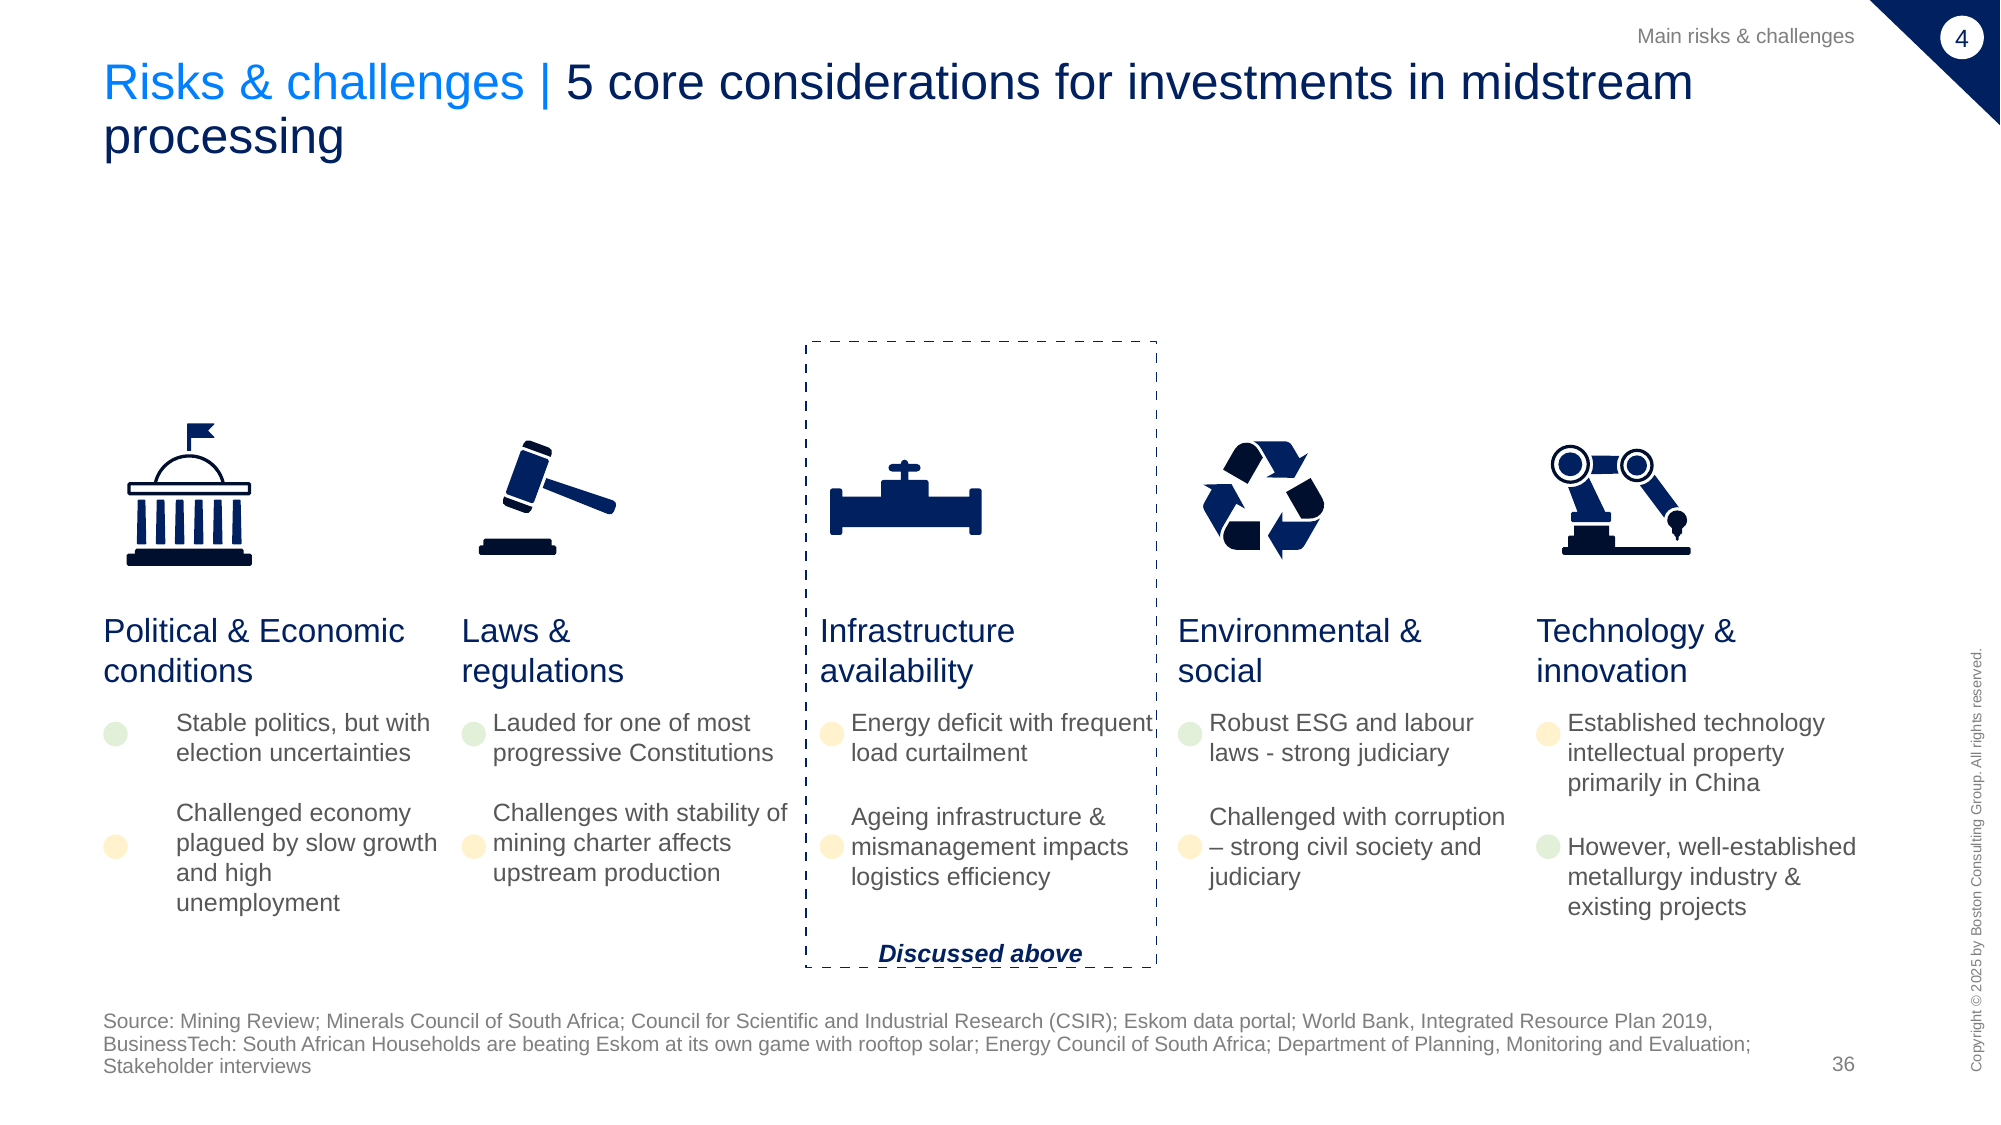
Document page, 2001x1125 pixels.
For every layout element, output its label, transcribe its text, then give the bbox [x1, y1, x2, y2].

text_box [155, 499, 166, 545]
text_box [1223, 442, 1263, 484]
text_box [1550, 444, 1590, 484]
text_box Technology & innovation [1536, 581, 1873, 690]
text_box 4 [1940, 15, 1984, 60]
text_box [1590, 455, 1620, 475]
text_box [213, 499, 223, 545]
text_box [174, 499, 185, 545]
text_box [830, 459, 982, 535]
text_box Infrastructure availability [819, 581, 1157, 690]
text_box Environmental & social [1177, 581, 1515, 690]
text_box [1562, 525, 1691, 555]
text_box [1177, 834, 1203, 859]
text_box [1536, 721, 1561, 747]
text_box [522, 440, 552, 458]
text_box [478, 538, 557, 555]
text_box [1177, 721, 1203, 747]
text_box [232, 499, 242, 545]
text_box [461, 721, 486, 747]
text_box [127, 454, 252, 496]
text_box [461, 834, 486, 859]
text_box [819, 721, 845, 747]
text_box Political & Economic conditions [103, 581, 461, 690]
text_box Main risks & challenges [1637, 14, 1876, 56]
text_box [819, 834, 845, 859]
text_box [1869, 0, 2000, 126]
text_box [187, 423, 215, 451]
text_box [1568, 477, 1612, 523]
text_box [126, 548, 252, 566]
text_box [1667, 510, 1688, 541]
text_box [193, 499, 204, 545]
text_box [503, 496, 533, 513]
text_box [103, 834, 128, 859]
text_box [1286, 477, 1325, 519]
text_box [1639, 474, 1679, 518]
text_box Lauded for one of most progressive Constitutions Challenges with stability of mining charter affects upstream production [492, 706, 799, 944]
text_box [542, 478, 616, 515]
text_box [505, 450, 549, 504]
text_box [136, 499, 147, 545]
text_box Discussed above [805, 341, 1157, 968]
text_box [1620, 448, 1654, 483]
text_box Robust ESG and labour laws - strong judiciary Challenged with corruption – strong civil society and judiciary [1209, 706, 1515, 944]
text_box Stable politics, but with election uncertainties Challenged economy plagued by slow growth and high unemployment [134, 706, 440, 944]
text_box Established technology intellectual property primarily in China However, well-established metallurgy industry & existing projects [1567, 706, 1873, 944]
text_box [1268, 511, 1320, 560]
text_box [1536, 834, 1561, 859]
text_box [1223, 521, 1260, 550]
text_box [1253, 441, 1308, 478]
title Risks & challenges | 5 core considerations for investments in midstream processing [103, 55, 1897, 165]
text_box Laws & regulations [461, 581, 799, 690]
text_box Energy deficit with frequent load curtailment Ageing infrastructure & mismanagement impacts logistics efficiency [851, 706, 1157, 944]
text_box Source: Mining Review; Minerals Council of South Africa; Council for Scientific and Industrial Research (CSIR); Eskom data portal; World Bank, Integrated Resource Plan 2019, BusinessTech: South African Households are beating Eskom at its own game with rooftop solar; Energy Council of South Africa; Department of Planning, Monitoring and Evaluation; Stakeholder interviews [103, 1011, 1836, 1078]
text_box [103, 721, 128, 747]
text_box [1203, 484, 1246, 538]
